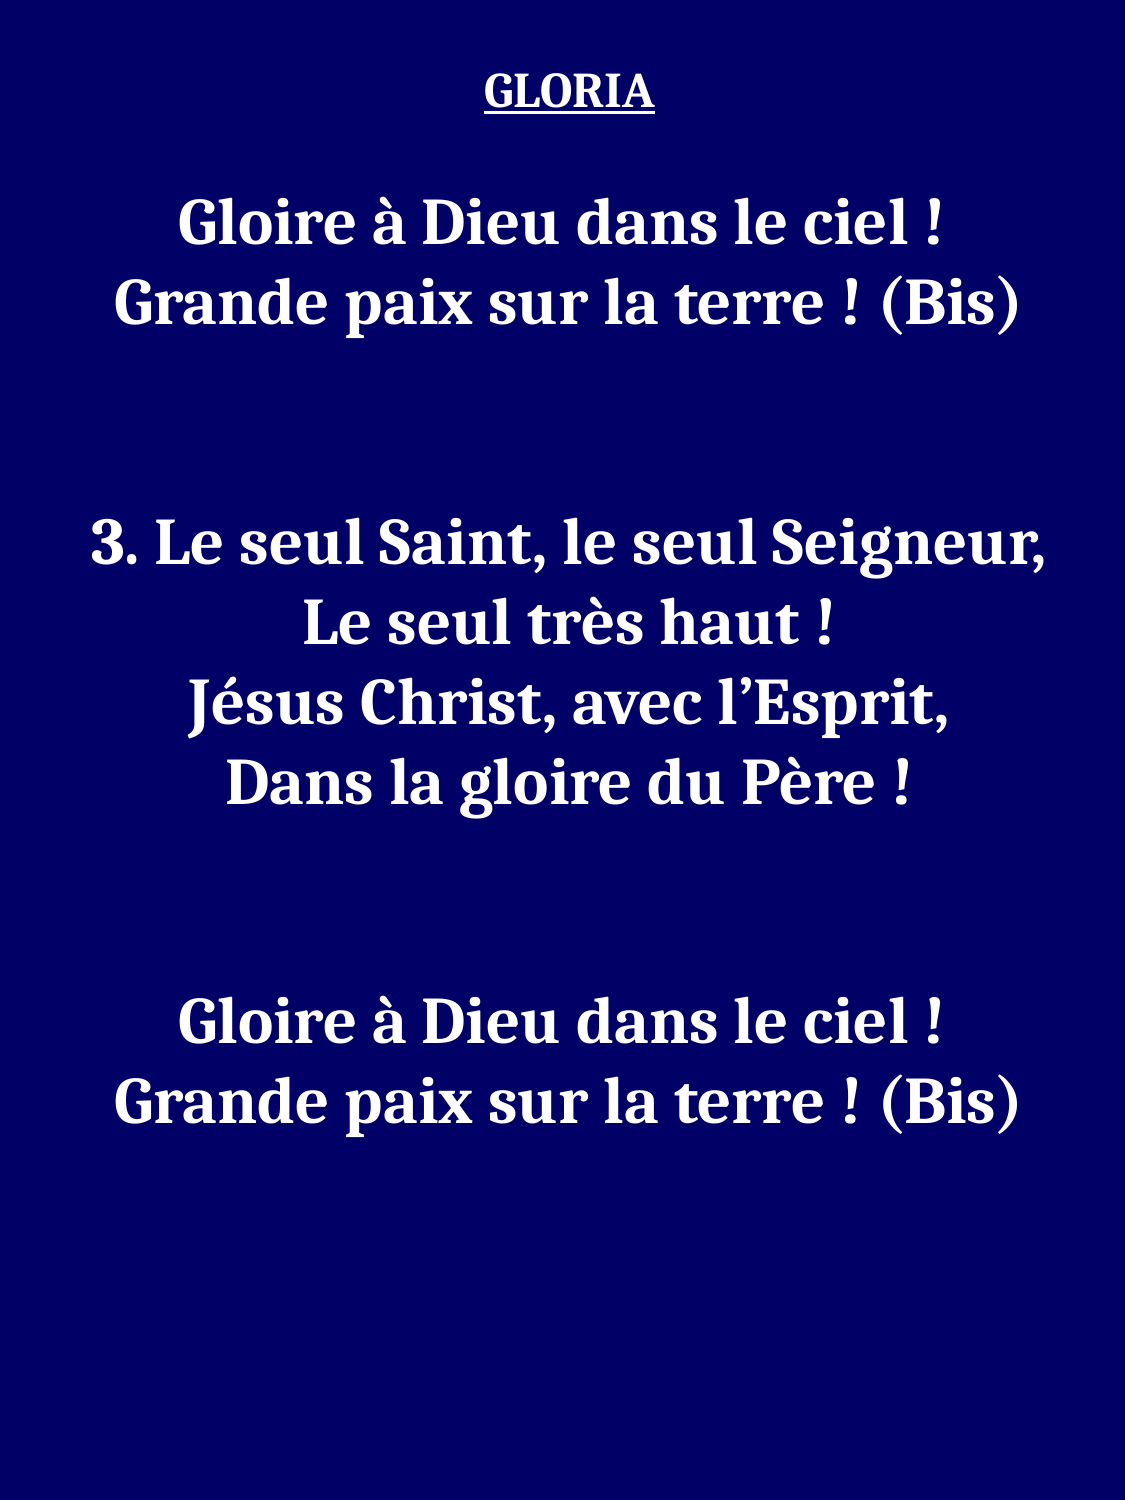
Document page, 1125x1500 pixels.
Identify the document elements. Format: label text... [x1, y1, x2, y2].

text_box GLORIA Gloire à Dieu dans le ciel ! Grande paix sur la terre ! (Bis) 3. Le seul Saint, le seul Seigneur, Le seul très haut ! Jésus Christ, avec l’Esprit, Dans la gloire du Père ! Gloire à Dieu dans le ciel ! Grande paix sur la terre ! (Bis) [0, 50, 1125, 1305]
